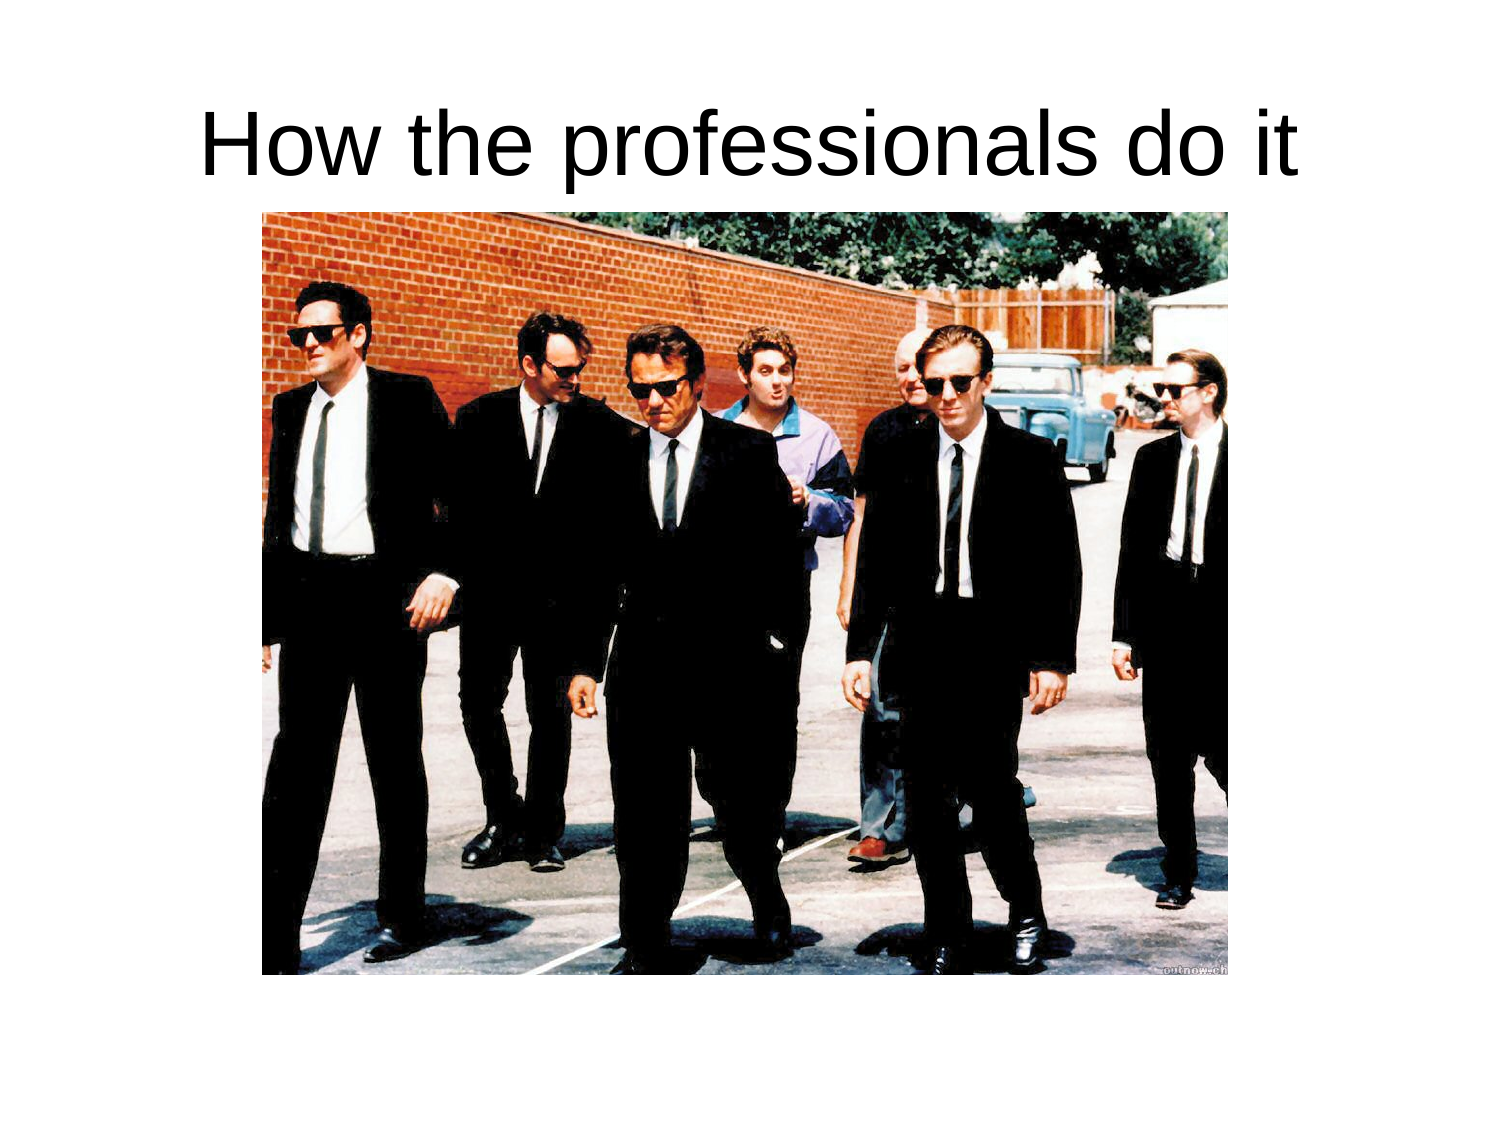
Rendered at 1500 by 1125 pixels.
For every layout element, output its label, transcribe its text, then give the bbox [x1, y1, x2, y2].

picture [262, 212, 1228, 976]
title How the professionals do it [75, 45, 1426, 233]
